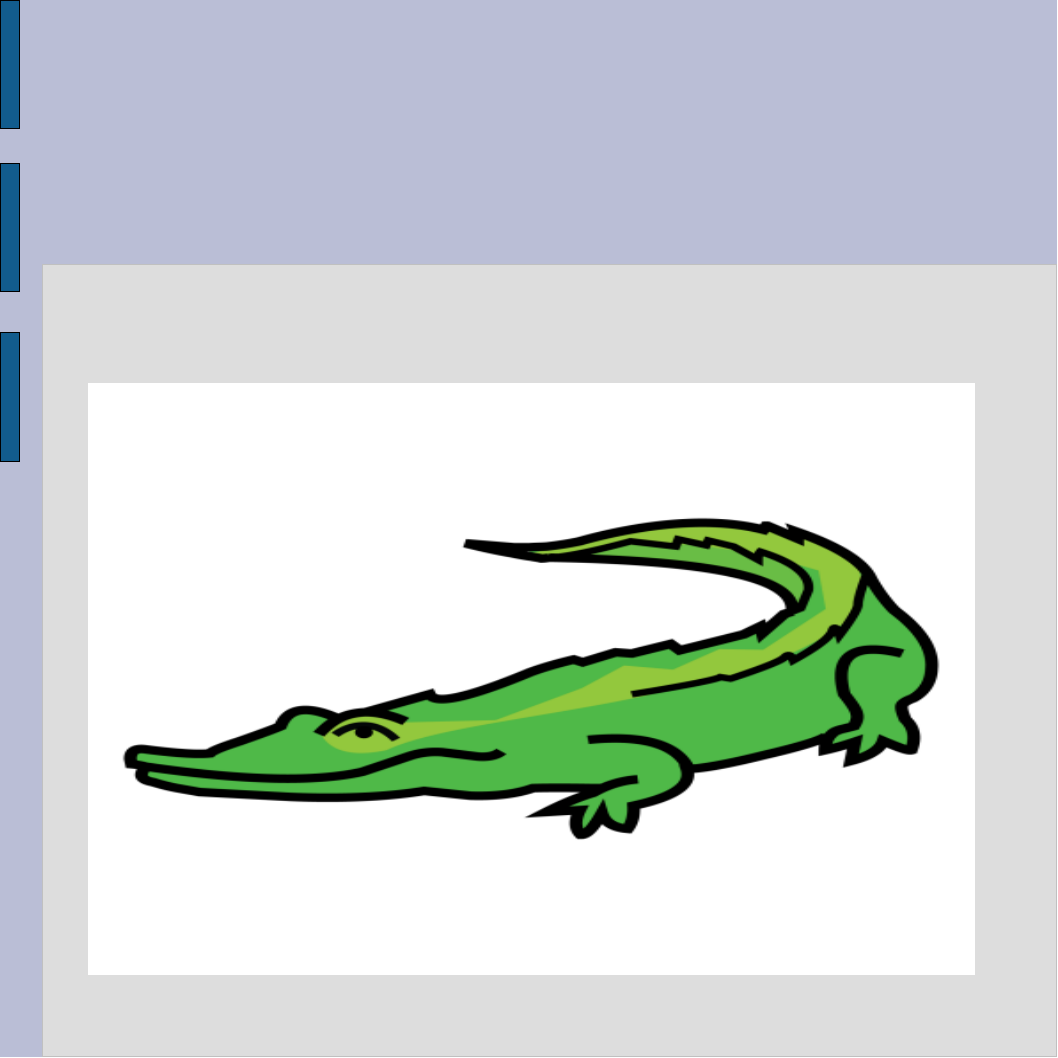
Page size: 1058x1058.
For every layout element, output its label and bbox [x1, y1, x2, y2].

picture [88, 383, 975, 975]
